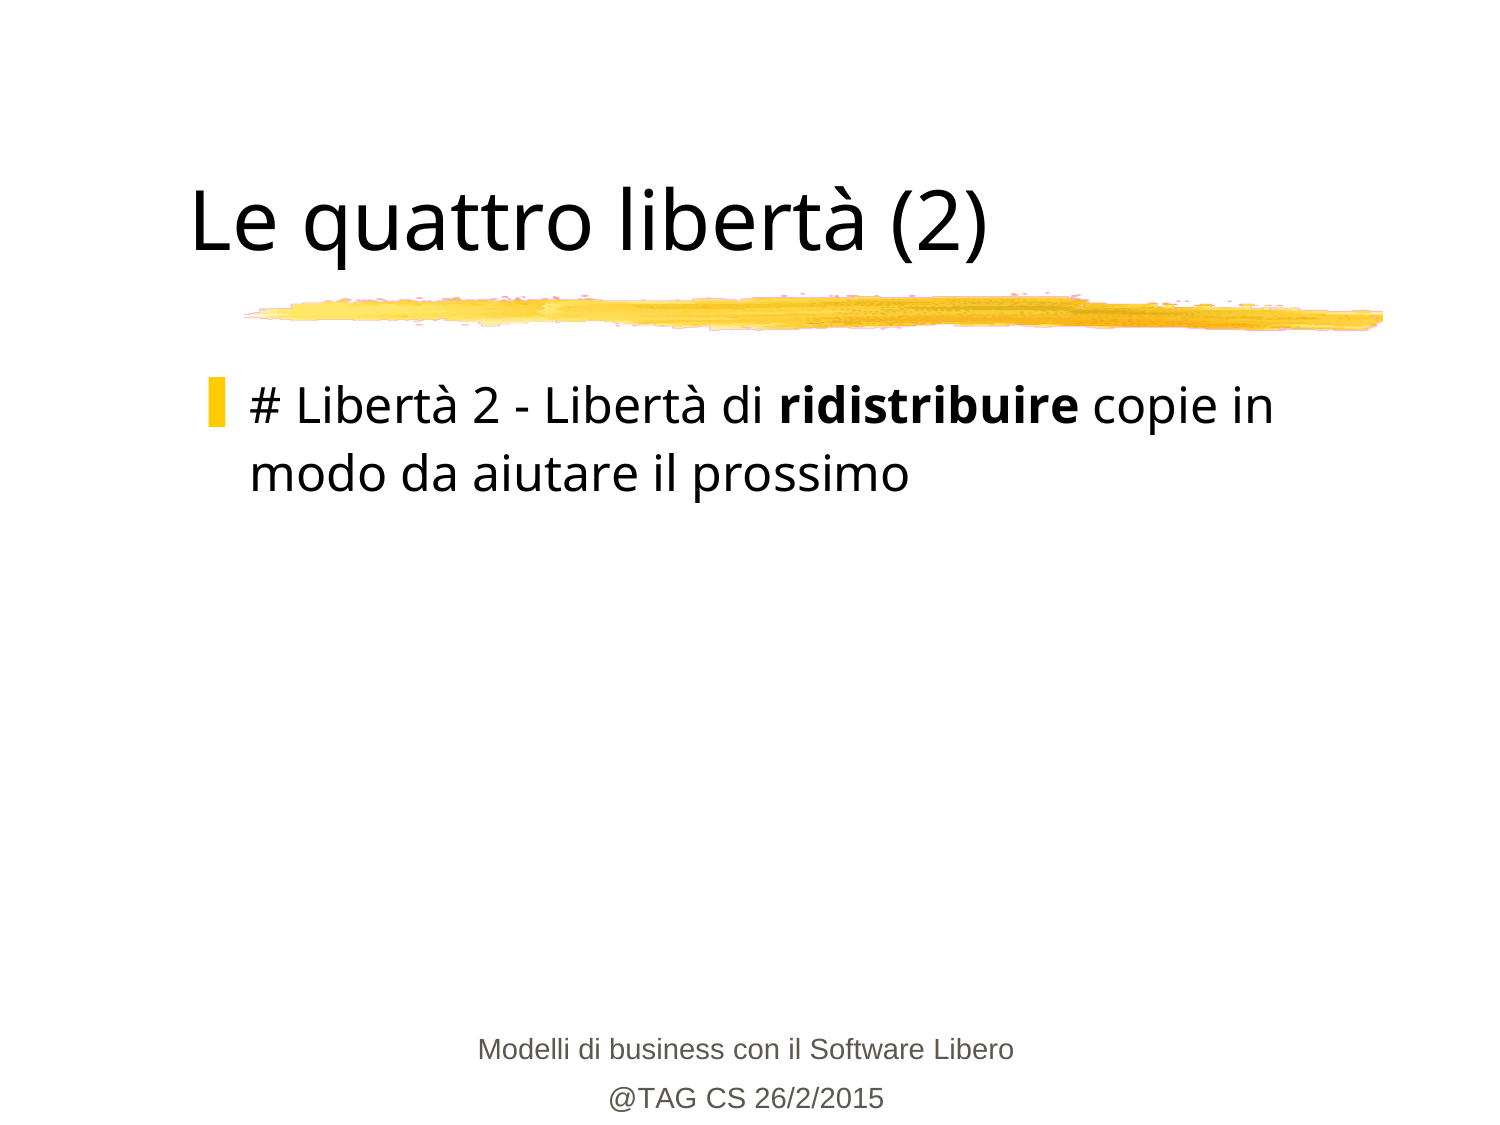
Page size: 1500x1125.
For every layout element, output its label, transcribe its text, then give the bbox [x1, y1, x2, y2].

picture [244, 288, 1383, 339]
title Le quattro libertà (2) [174, 147, 1330, 296]
list # Libertà 2 - Libertà di ridistribuire copie in modo da aiutare il prossimo [181, 362, 1312, 904]
